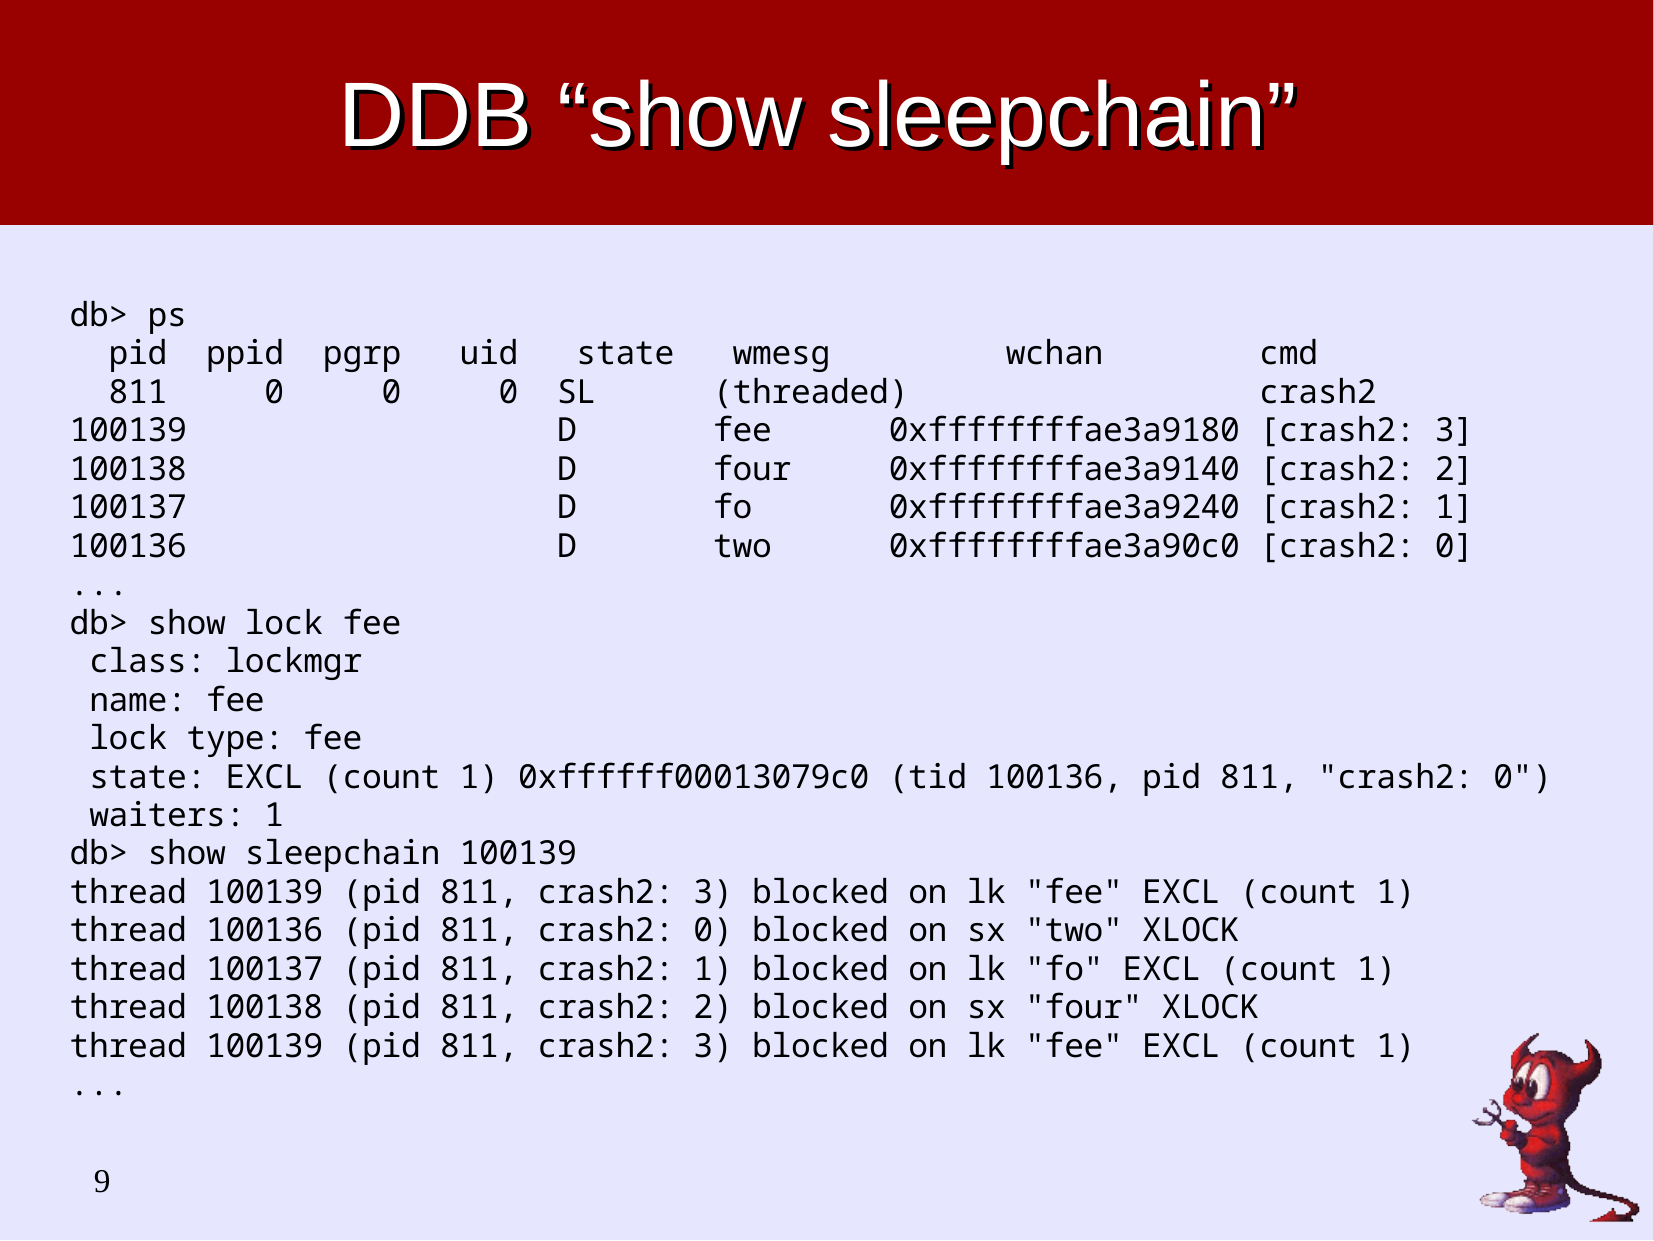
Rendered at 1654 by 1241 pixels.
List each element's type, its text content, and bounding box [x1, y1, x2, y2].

title DDB “show sleepchain” [112, 11, 1525, 219]
chart [68, 294, 1594, 1126]
picture [1464, 1030, 1643, 1227]
